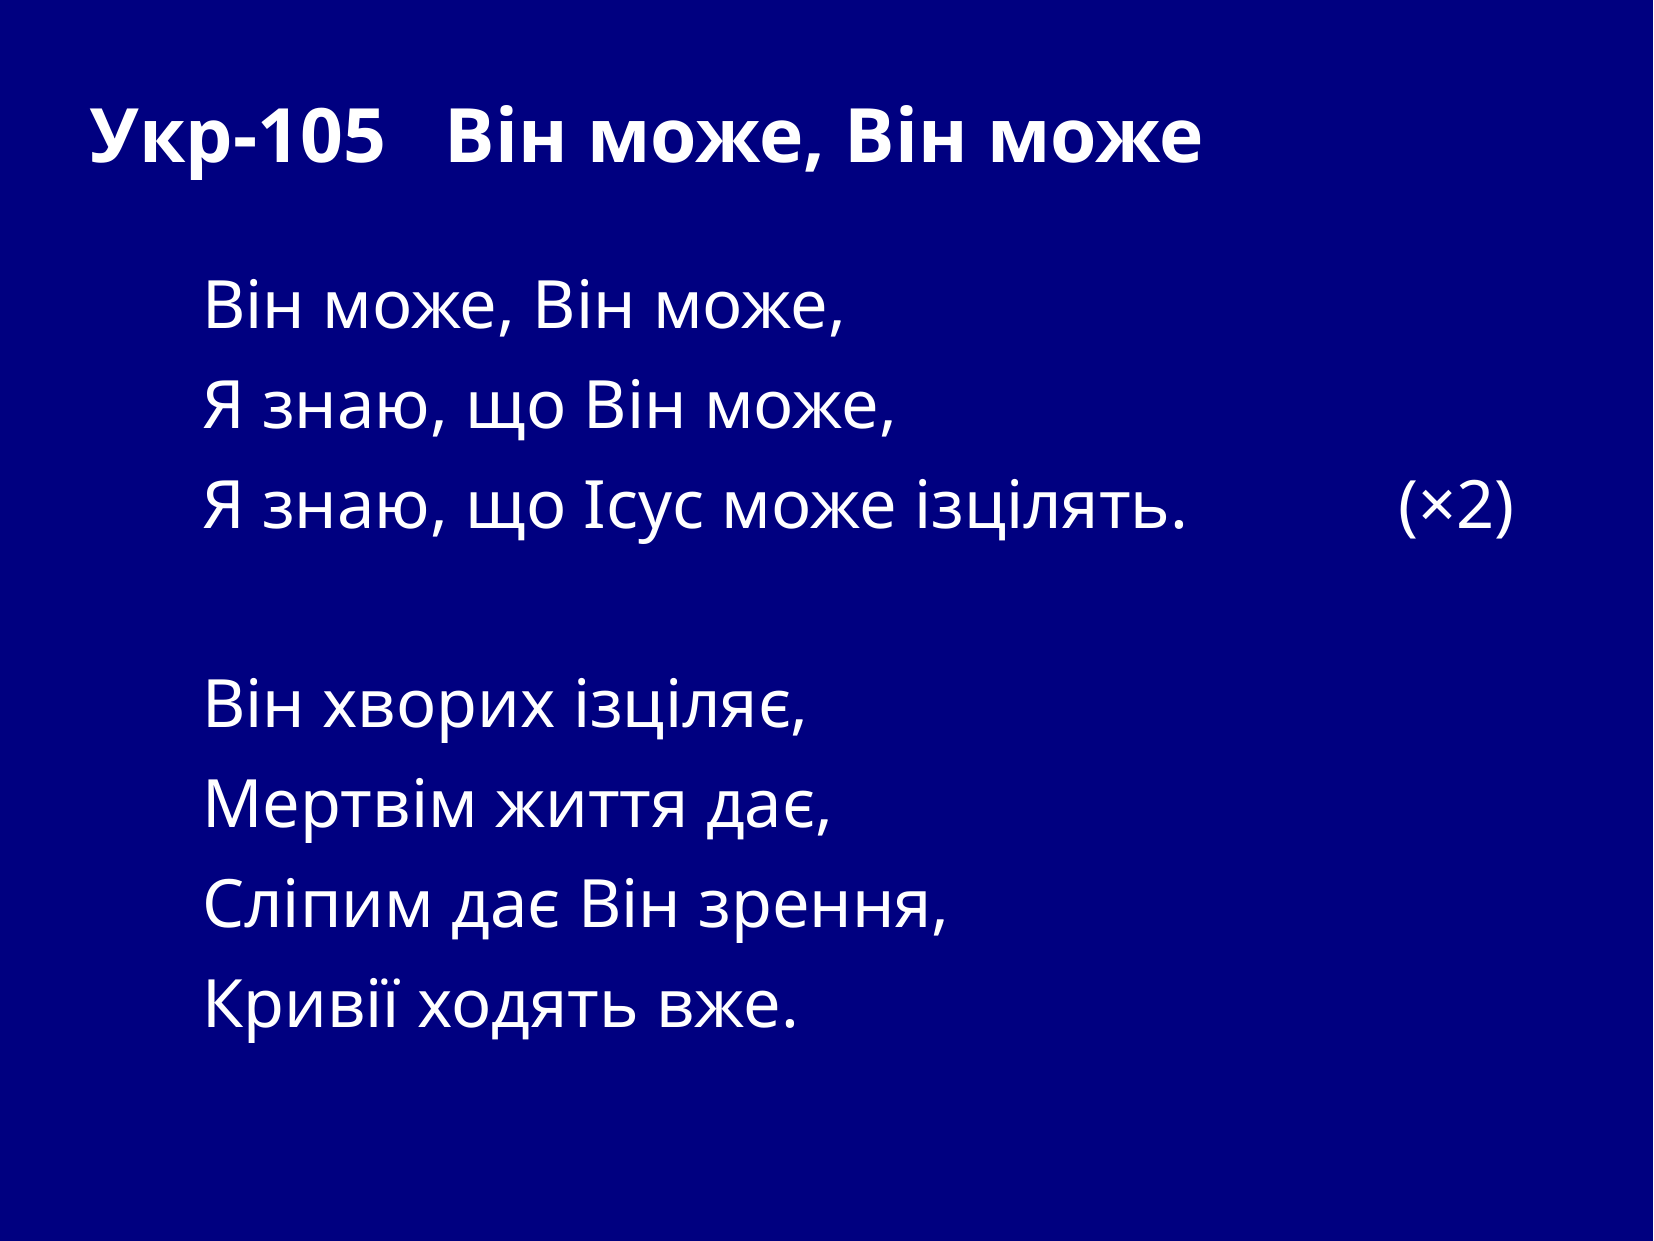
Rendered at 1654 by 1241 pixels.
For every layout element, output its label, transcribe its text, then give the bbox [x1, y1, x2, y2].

text_box Він може, Він може, Я знаю, що Він може, Я знаю, що Ісус може ізцілять. (×2) Він хворих ізціляє, Мертвім життя дає, Сліпим дає Він зрення, Кривії ходять вже. [75, 188, 1576, 1163]
text_box Укр-105 Він може, Він може [75, 75, 1576, 188]
